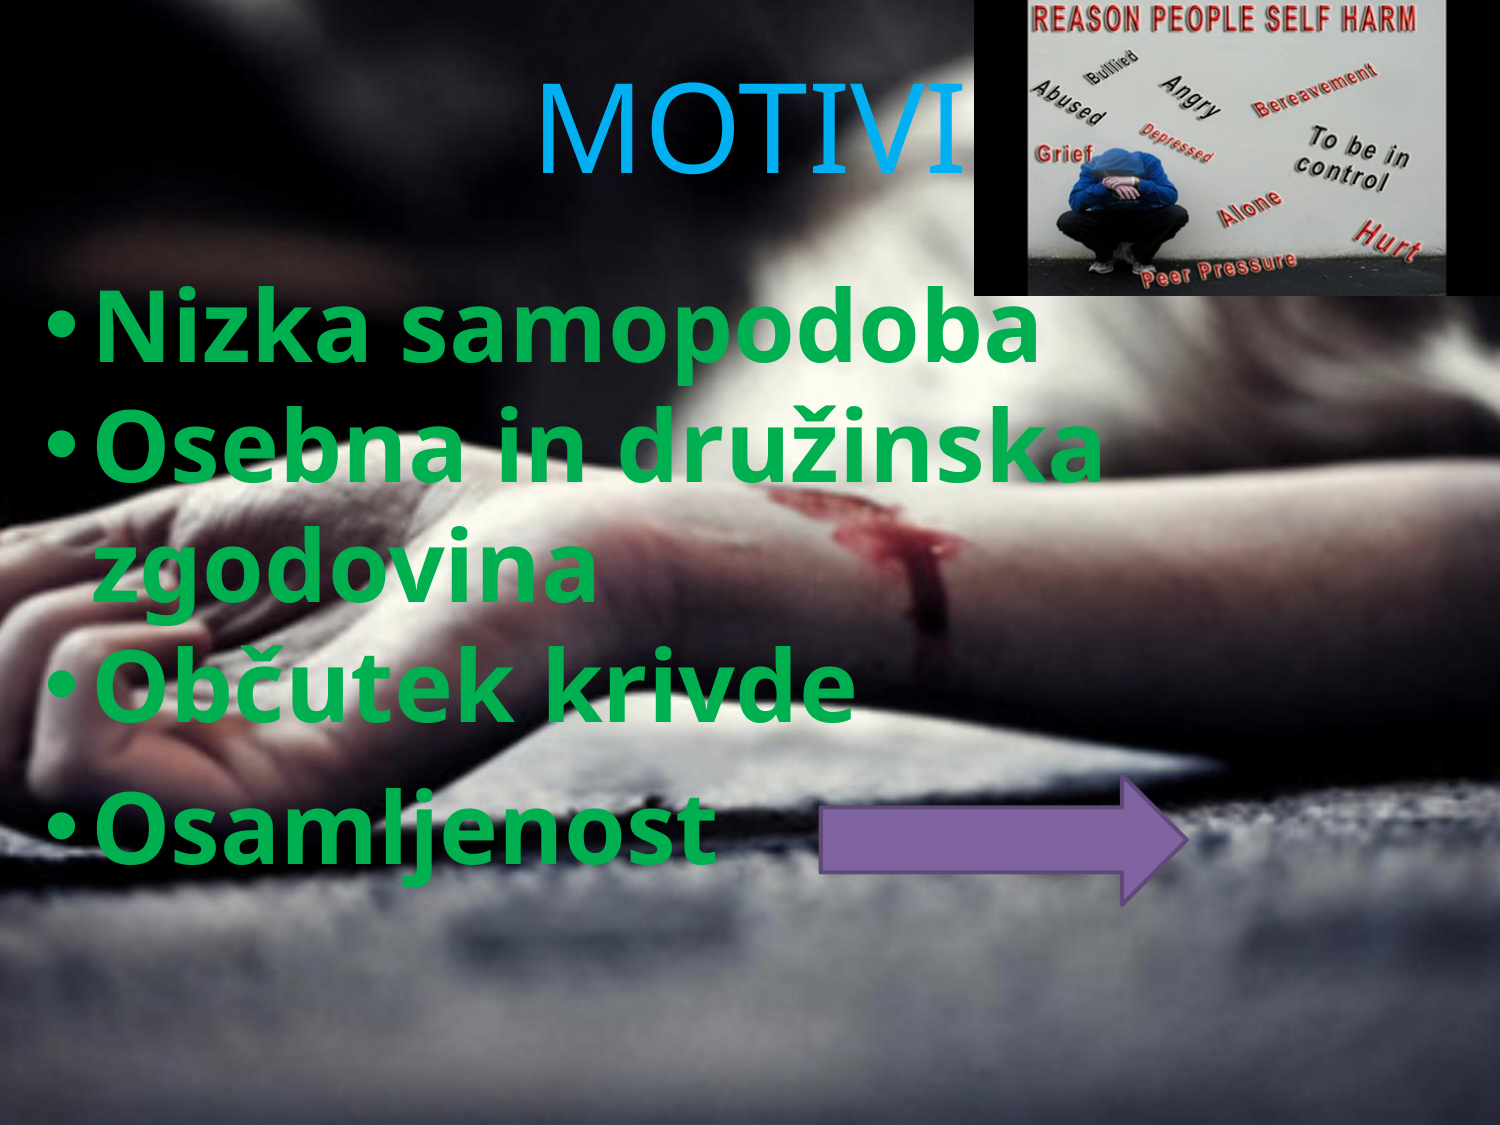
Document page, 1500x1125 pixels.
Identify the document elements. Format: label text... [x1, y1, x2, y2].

picture [0, 0, 1500, 1125]
text_box MOTIVI [0, 41, 974, 207]
text_box Nizka samopodoba Osebna in družinska zgodovina Občutek krivde [29, 255, 1270, 751]
text_box [820, 774, 1187, 905]
text_box Osamljenost [29, 757, 1500, 893]
